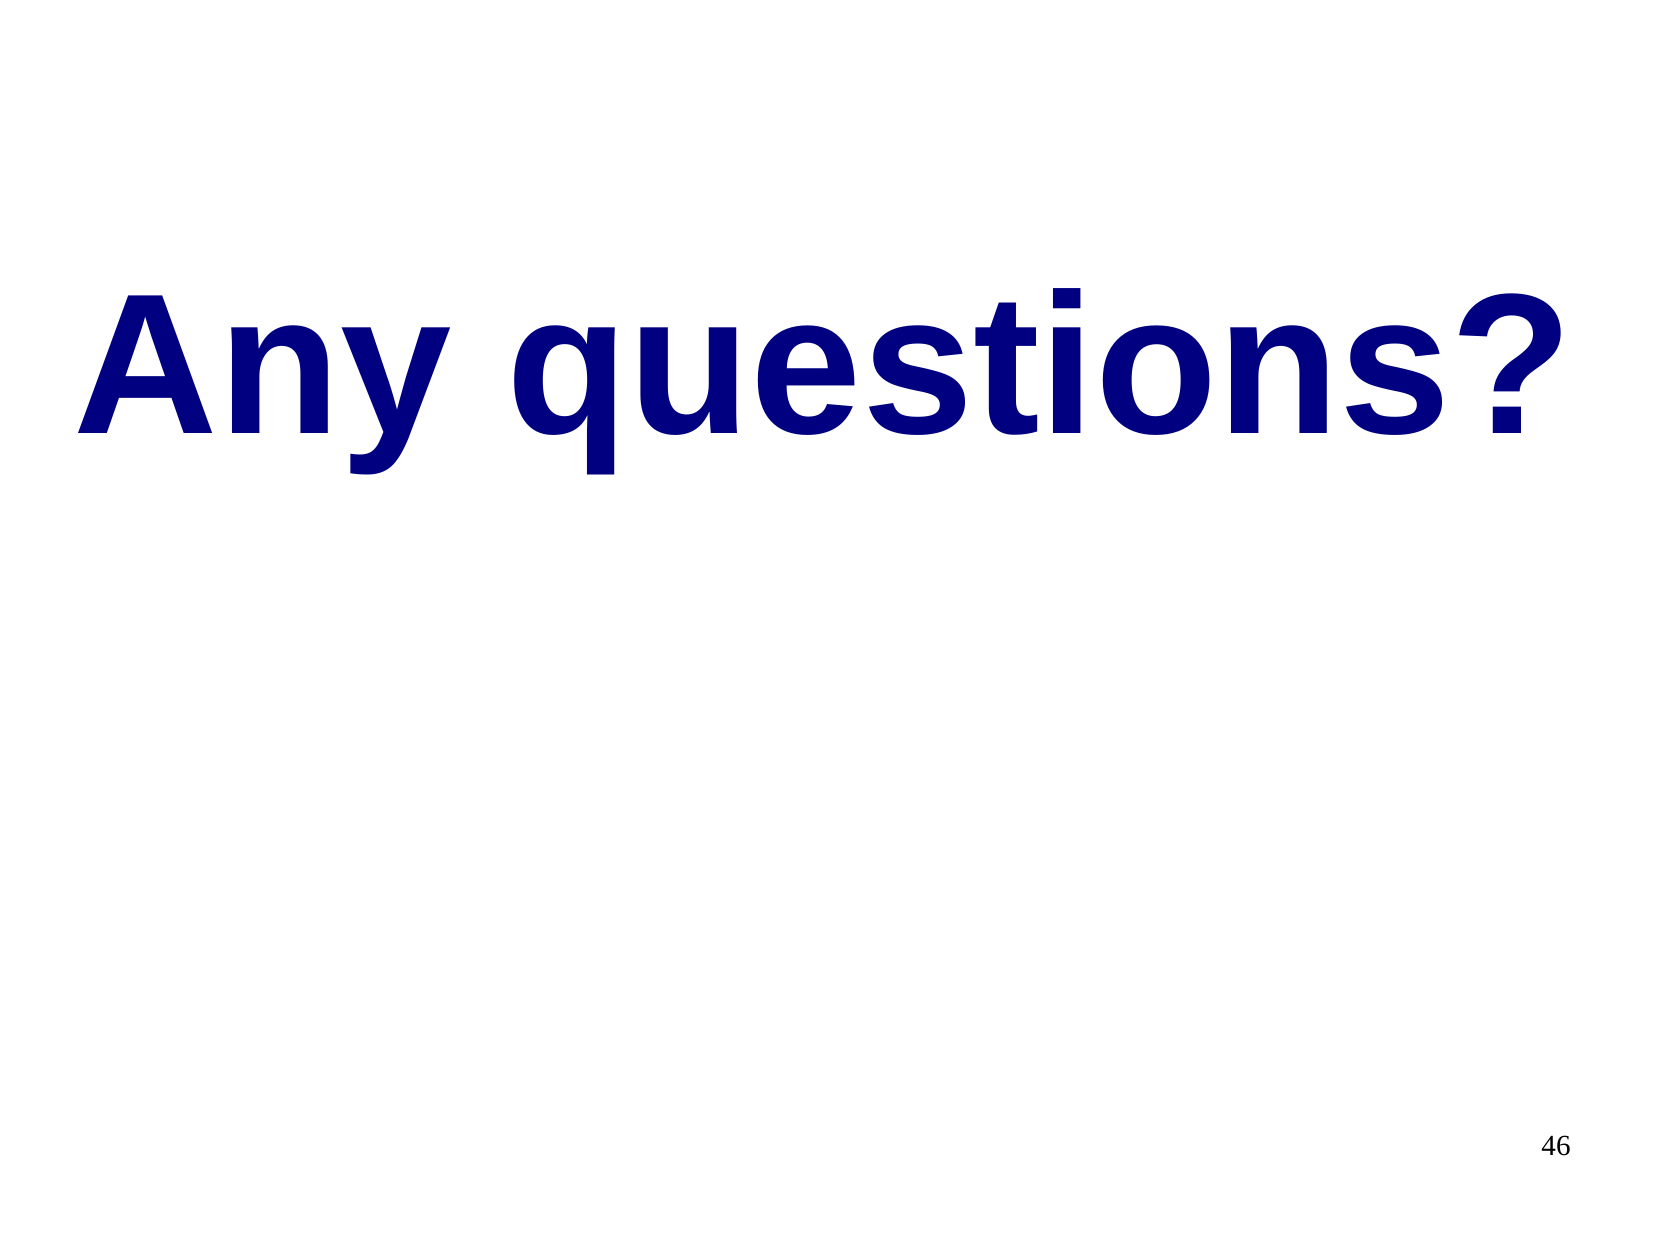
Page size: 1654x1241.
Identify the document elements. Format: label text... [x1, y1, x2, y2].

text_box Any questions? [59, 244, 1590, 484]
